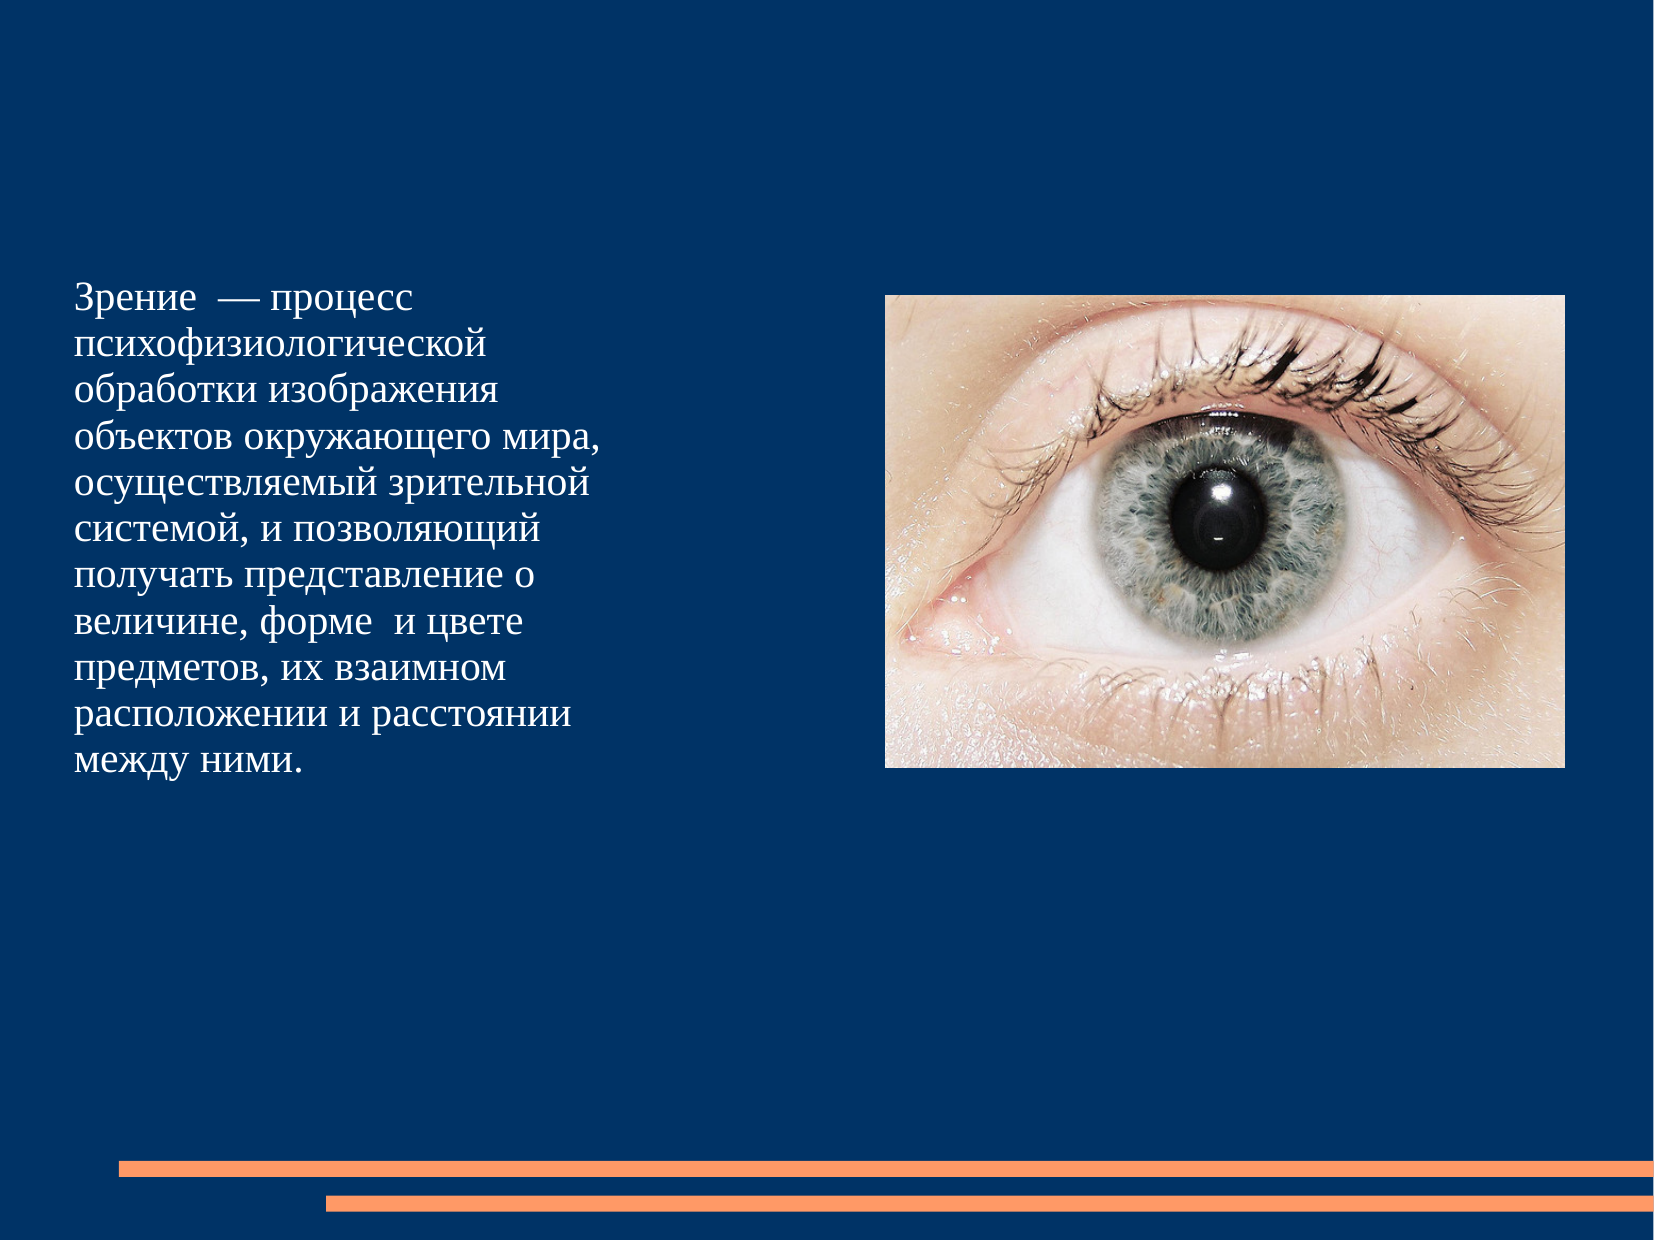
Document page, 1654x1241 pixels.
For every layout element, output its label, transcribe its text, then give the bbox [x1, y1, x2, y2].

text_box Зрение — процесс психофизиологической обработки изображения объектов окружающего мира, осуществляемый зрительной системой, и позволяющий получать представление о величине, форме и цвете предметов, их взаимном расположении и расстоянии между ними. [59, 265, 680, 798]
picture [885, 295, 1565, 768]
